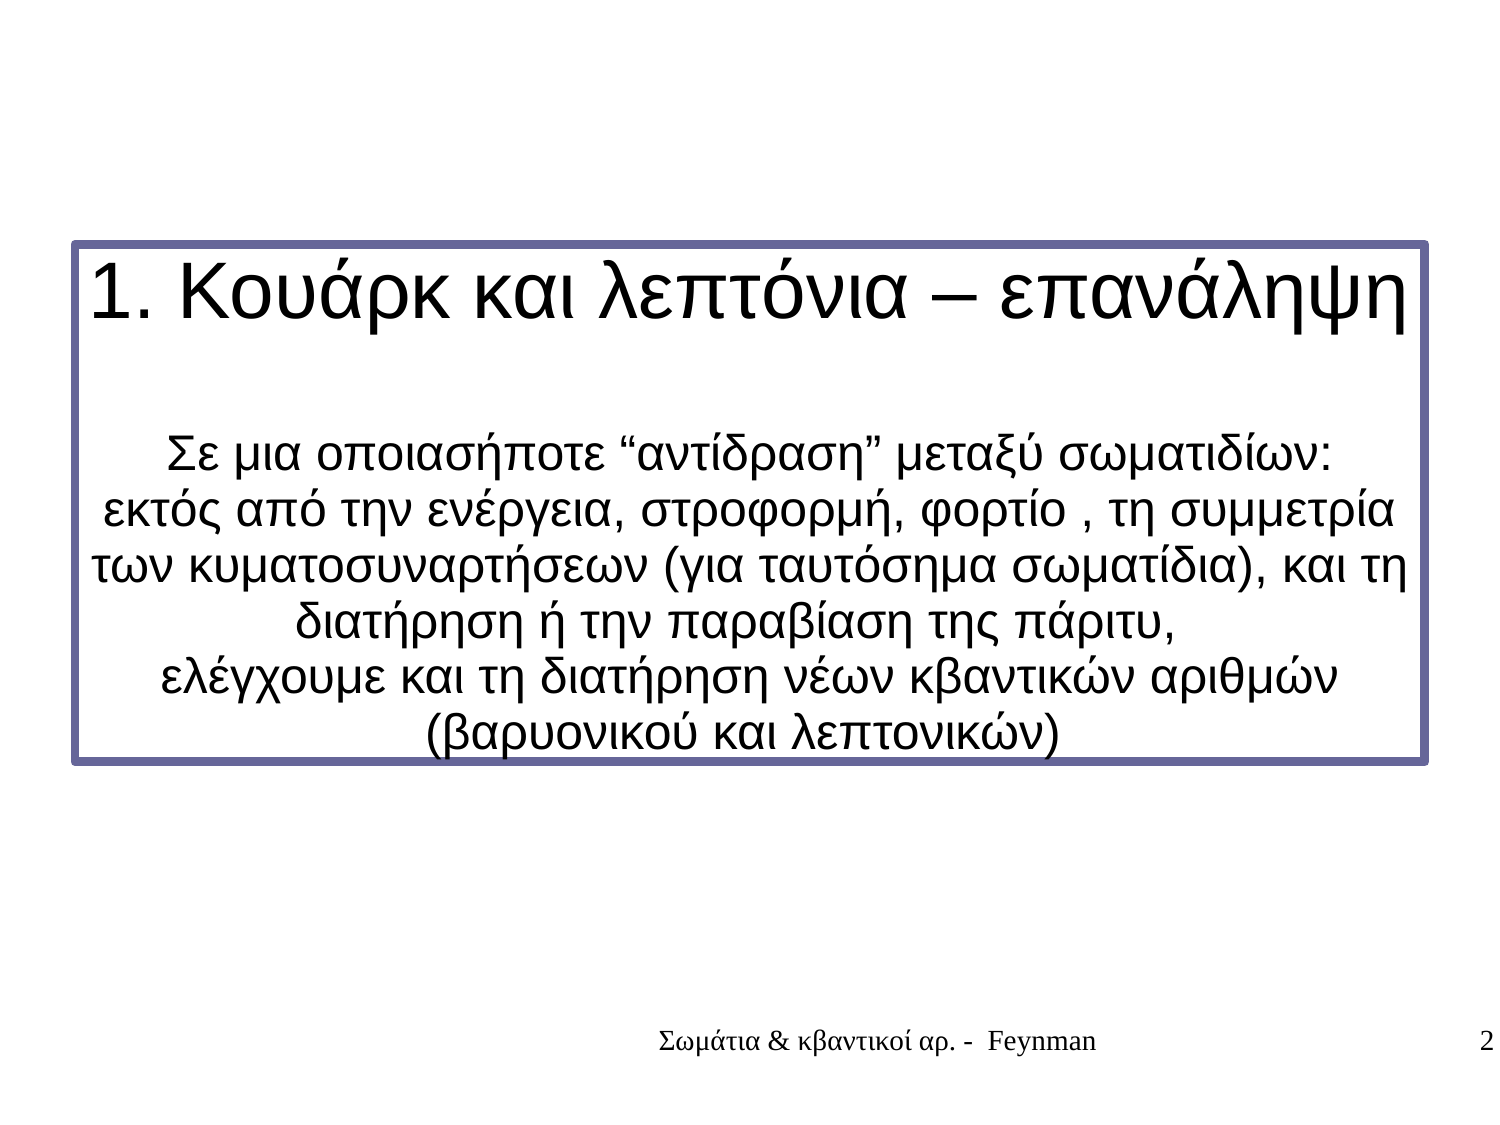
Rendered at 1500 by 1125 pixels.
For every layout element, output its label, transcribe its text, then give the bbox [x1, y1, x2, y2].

title 1. Κουάρκ και λεπτόνια – επανάληψη Σε μια οποιασήποτε “αντίδραση” μεταξύ σωματιδίων: εκτός από την ενέργεια, στροφορμή, φορτίο , τη συμμετρία των κυματοσυναρτήσεων (για ταυτόσημα σωματίδια), και τη διατήρηση ή την παραβίαση της πάριτυ, ελέγχουμε και τη διατήρηση νέων κβαντικών αριθμών (βαρυονικού και λεπτονικών) [75, 244, 1425, 762]
